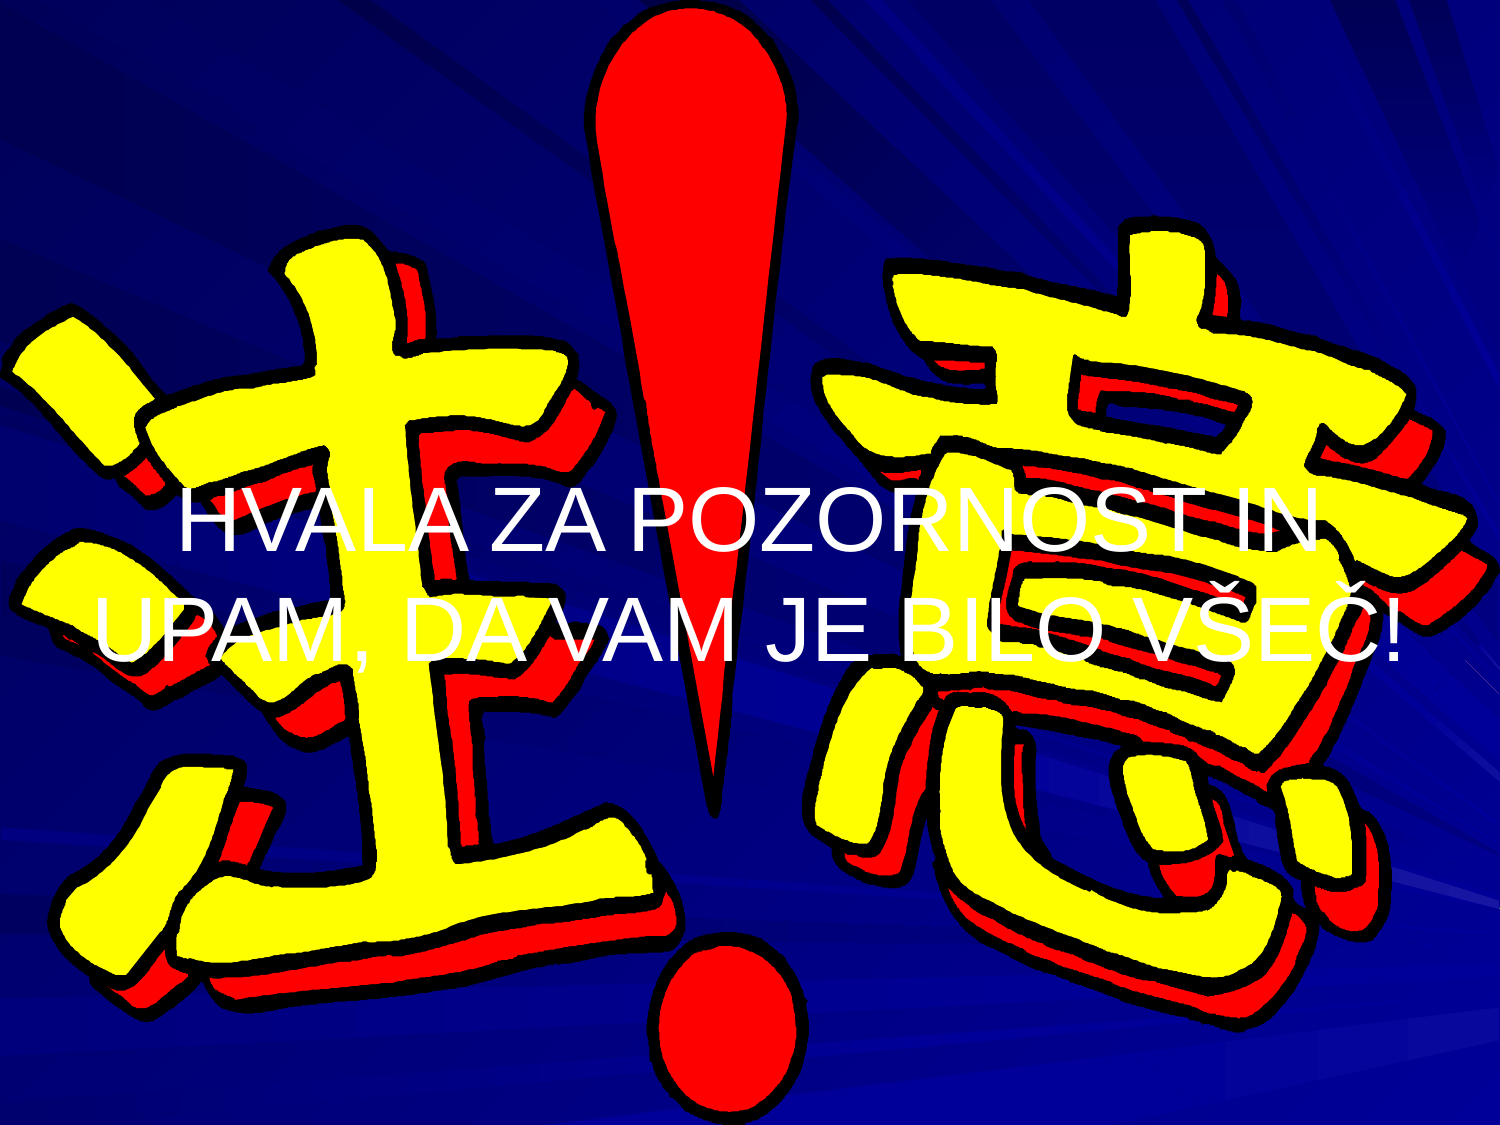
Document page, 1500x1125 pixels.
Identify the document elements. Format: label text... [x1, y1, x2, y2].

title HVALA ZA POZORNOST IN UPAM, DA VAM JE BILO VŠEČ! [75, 45, 1425, 1094]
picture [0, 0, 1500, 1125]
